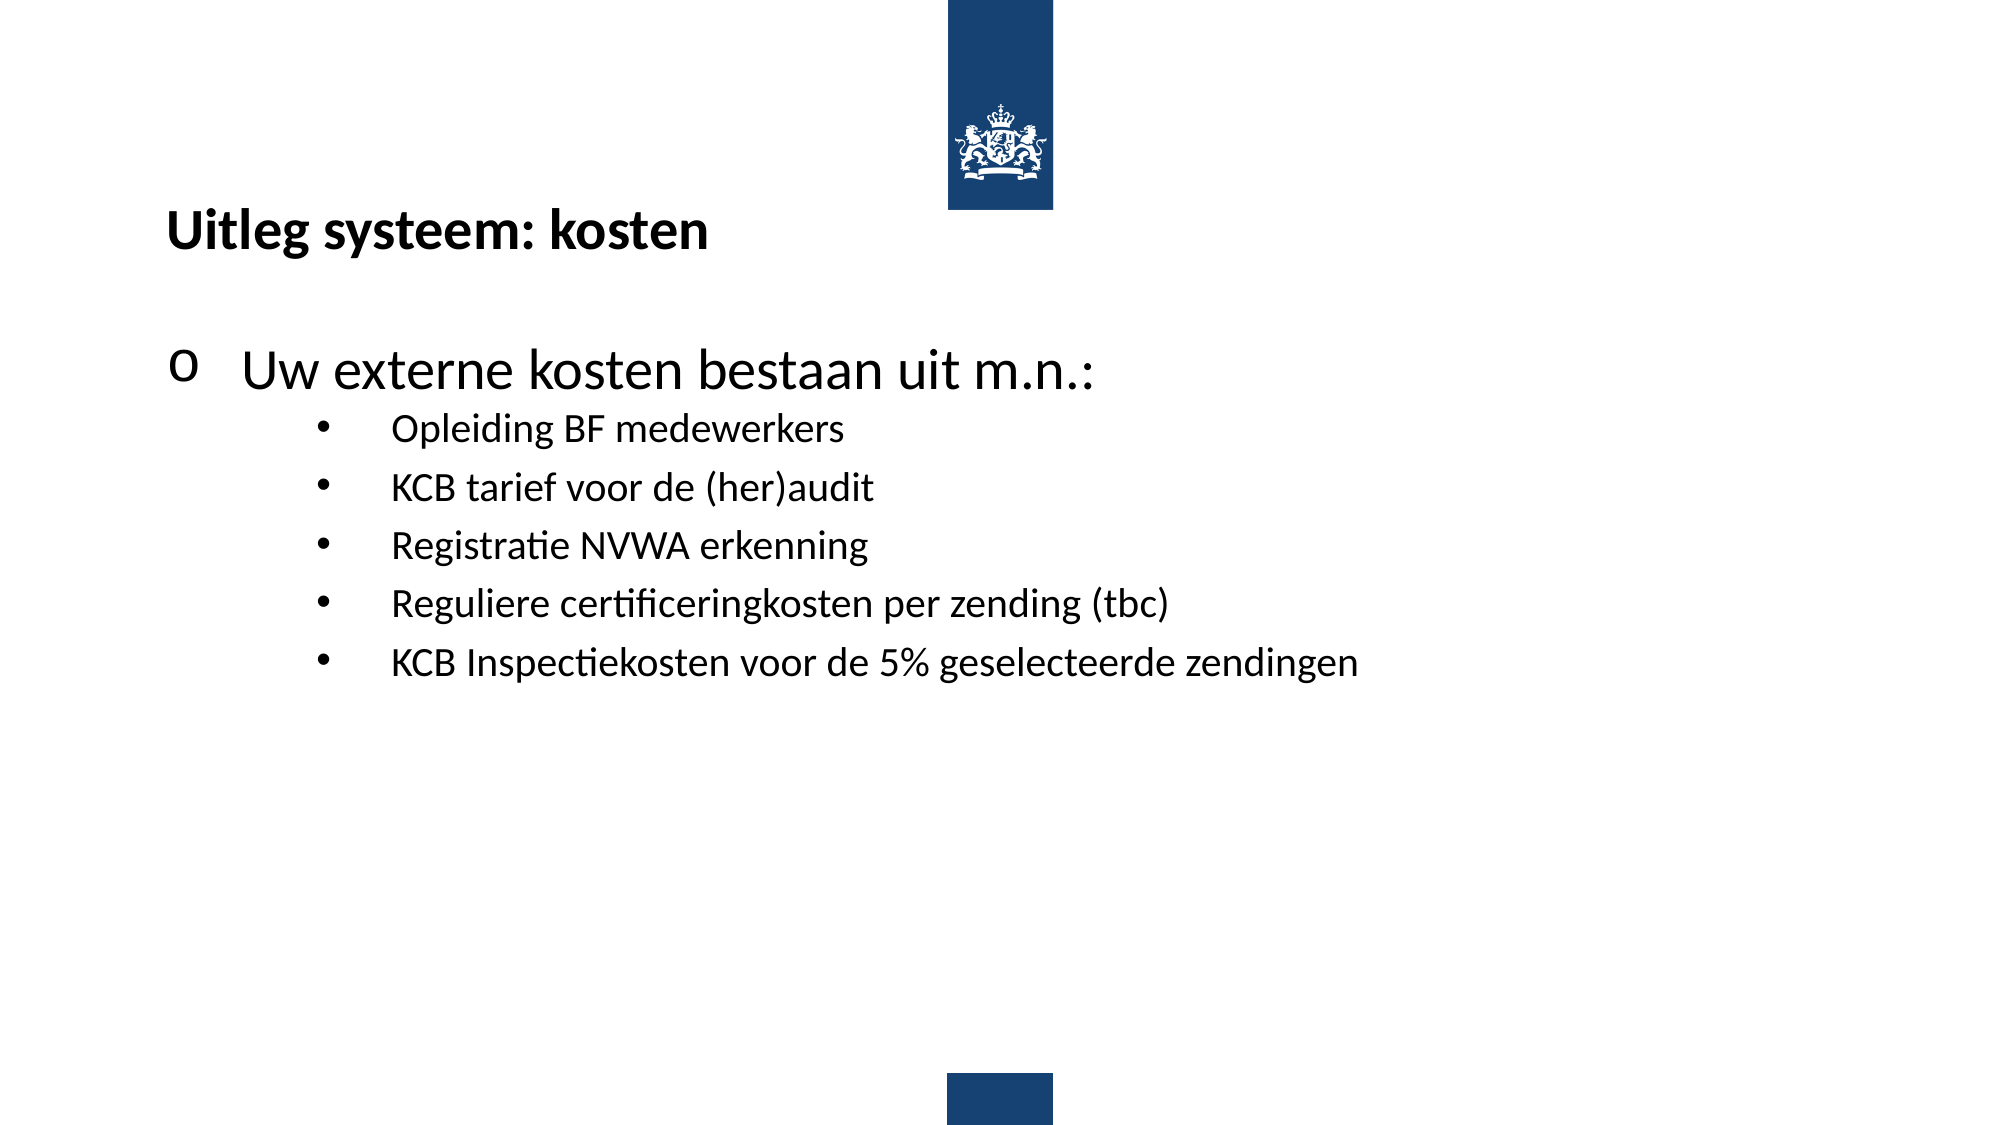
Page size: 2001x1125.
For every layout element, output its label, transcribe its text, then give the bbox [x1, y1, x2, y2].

text_box Uitleg systeem: kosten Uw externe kosten bestaan uit m.n.: Opleiding BF medewerkers KCB tarief voor de (her)audit Registratie NVWA erkenning Reguliere certificeringkosten per zending (tbc) KCB Inspectiekosten voor de 5% geselecteerde zendingen [151, 184, 2000, 692]
